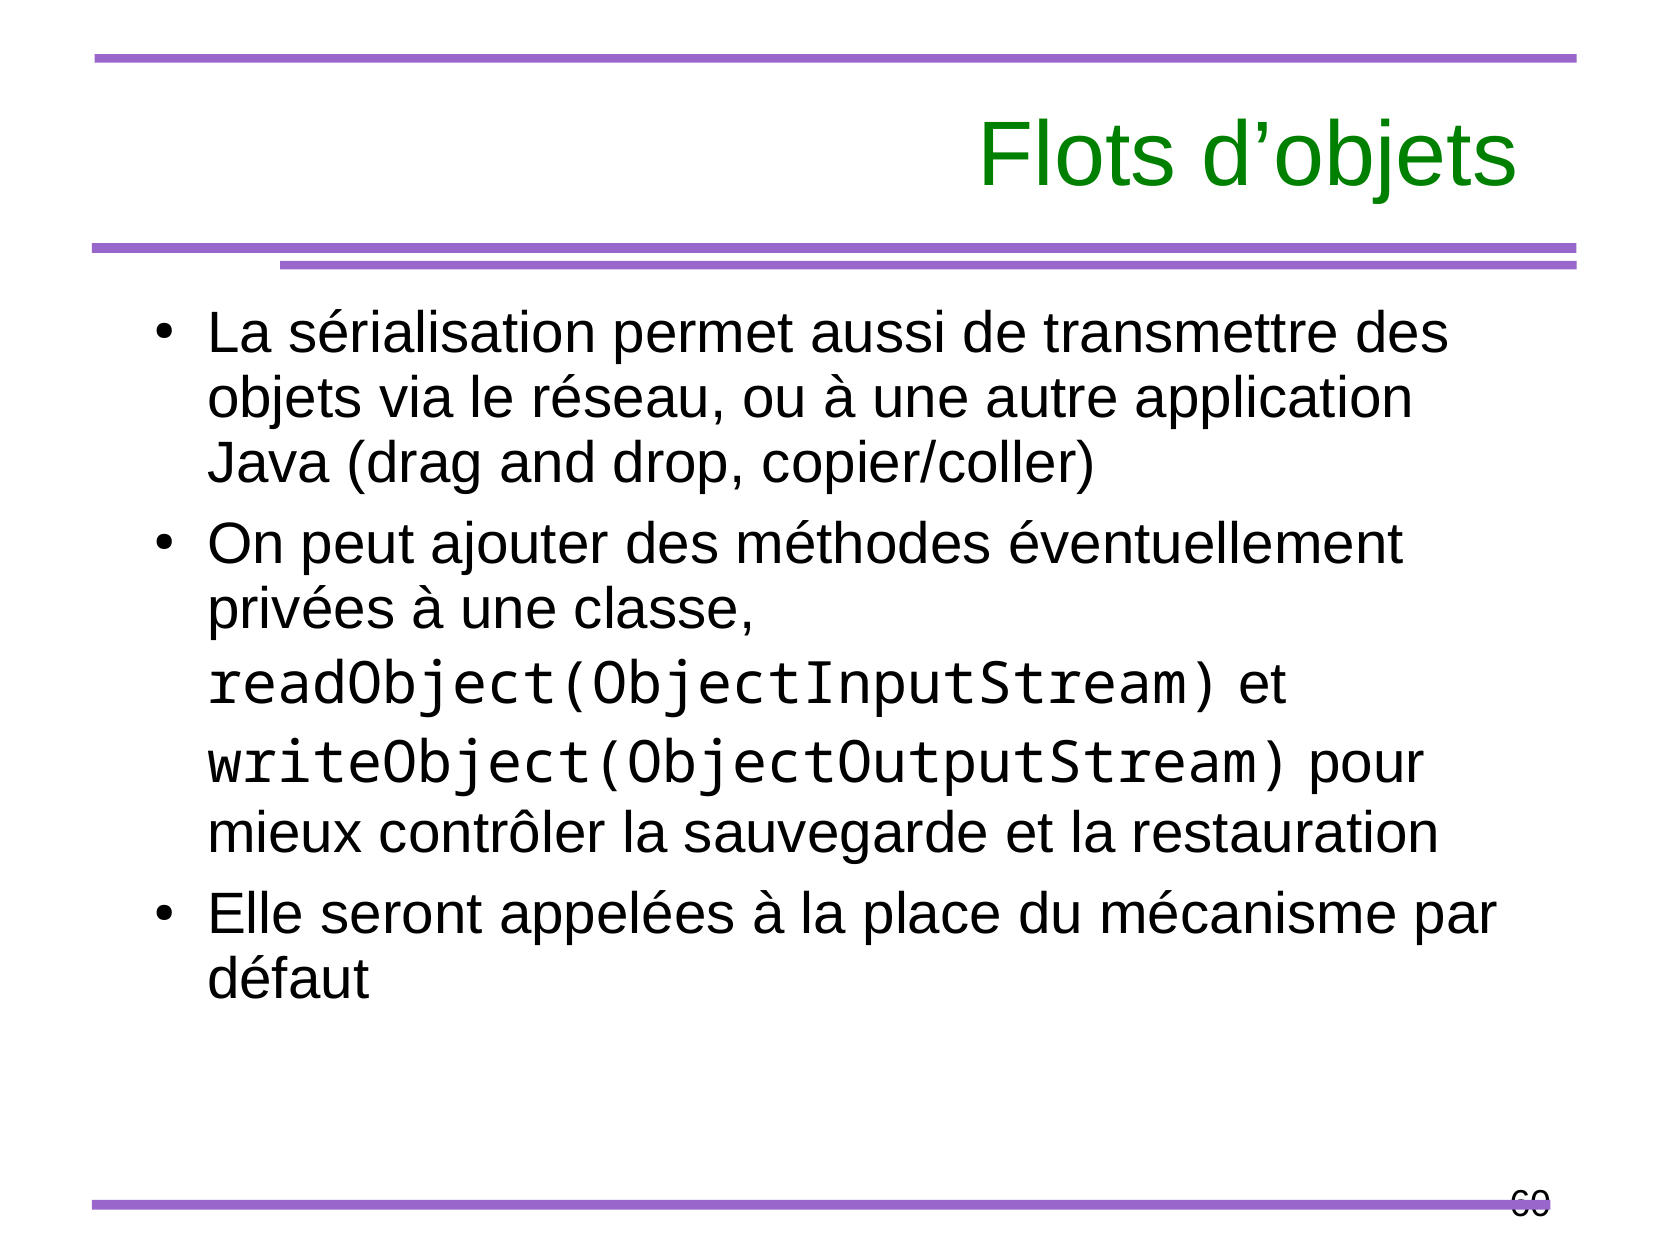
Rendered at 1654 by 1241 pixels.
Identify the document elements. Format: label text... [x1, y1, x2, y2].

title Flots d’objets [121, 49, 1534, 257]
list La sérialisation permet aussi de transmettre des objets via le réseau, ou à une autre application Java (drag and drop, copier/coller) On peut ajouter des méthodes éventuellement privées à une classe, readObject(ObjectInputStream) et writeObject(ObjectOutputStream) pour mieux contrôler la sauvegarde et la restauration Elle seront appelées à la place du mécanisme par défaut [121, 291, 1534, 1089]
